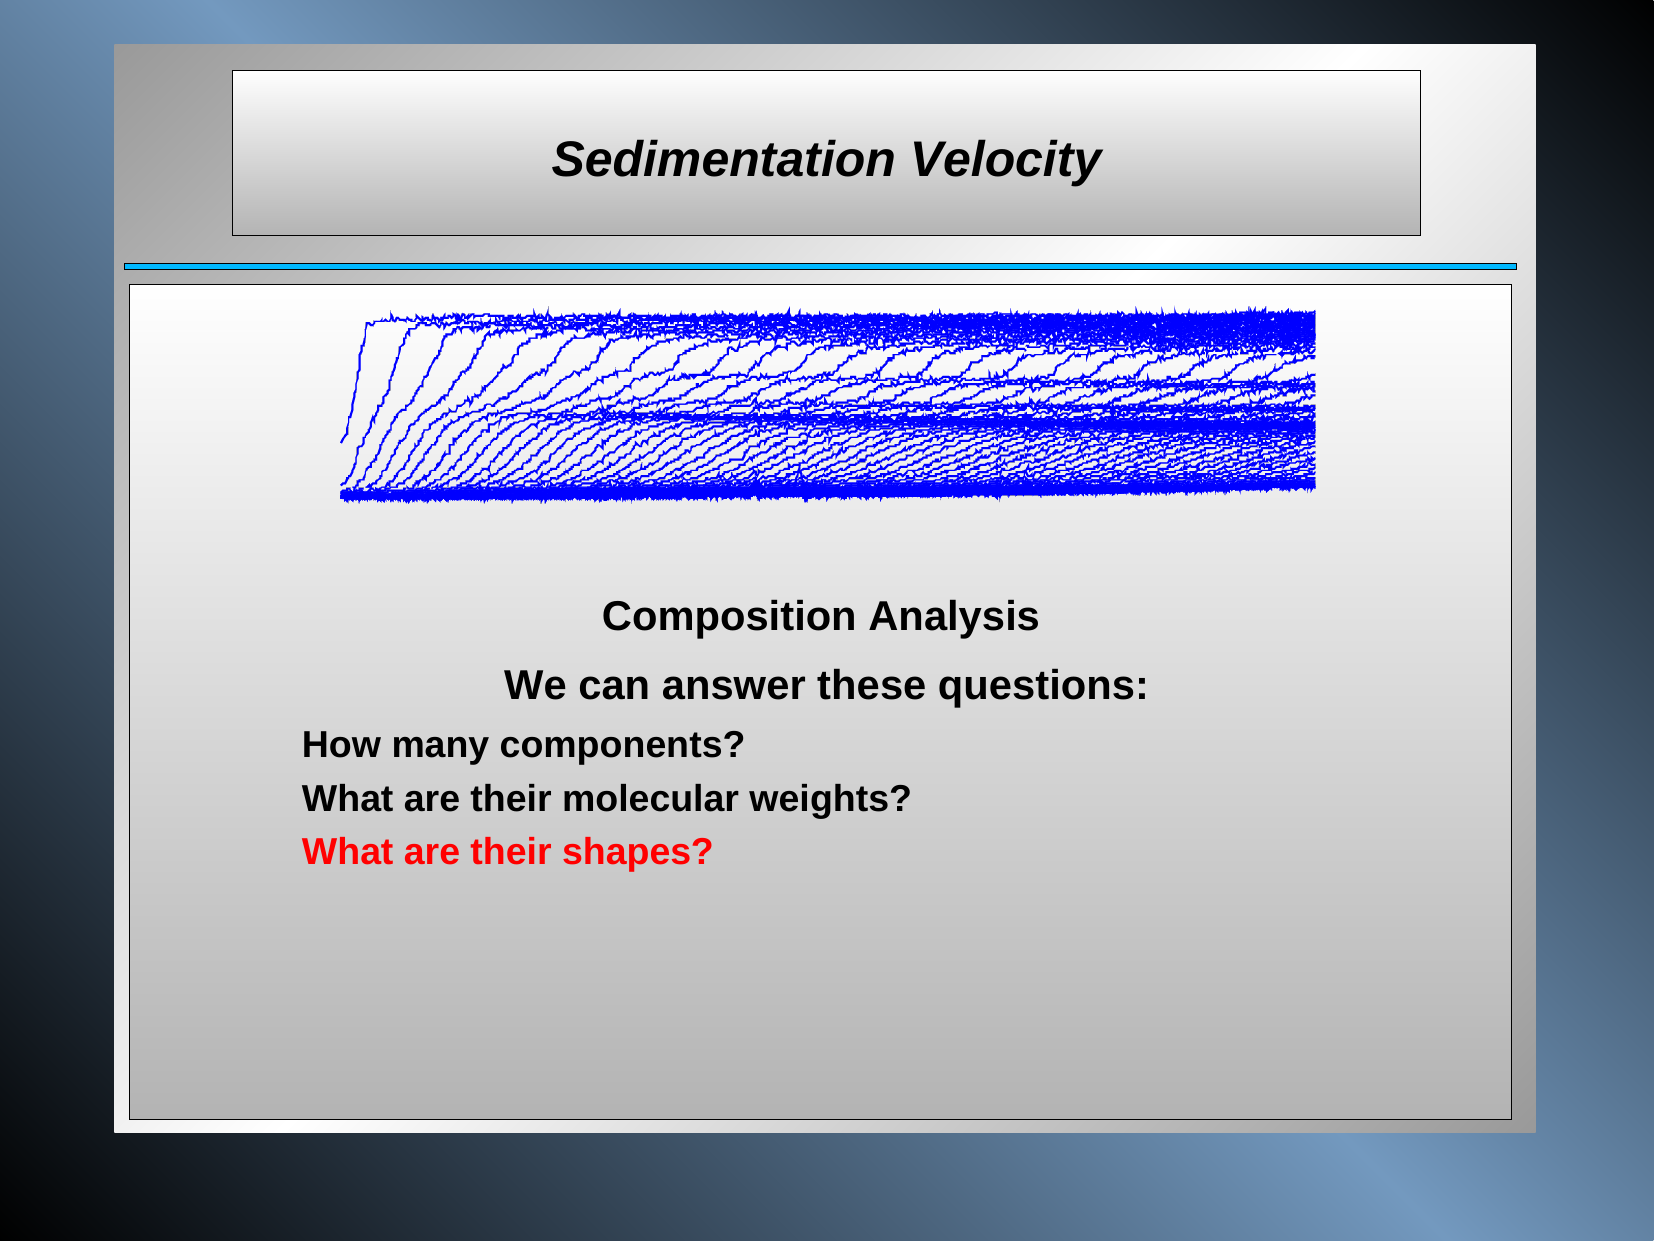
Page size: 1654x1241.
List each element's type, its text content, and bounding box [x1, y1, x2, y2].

text_box Composition Analysis We can answer these questions: [465, 569, 1188, 686]
picture [340, 305, 1316, 504]
text_box How many components? What are their molecular weights? What are their shapes? [301, 723, 1352, 1050]
text_box [232, 70, 1421, 236]
text_box [129, 284, 1512, 1120]
text_box [124, 263, 1517, 270]
text_box Sedimentation Velocity [397, 131, 1256, 194]
